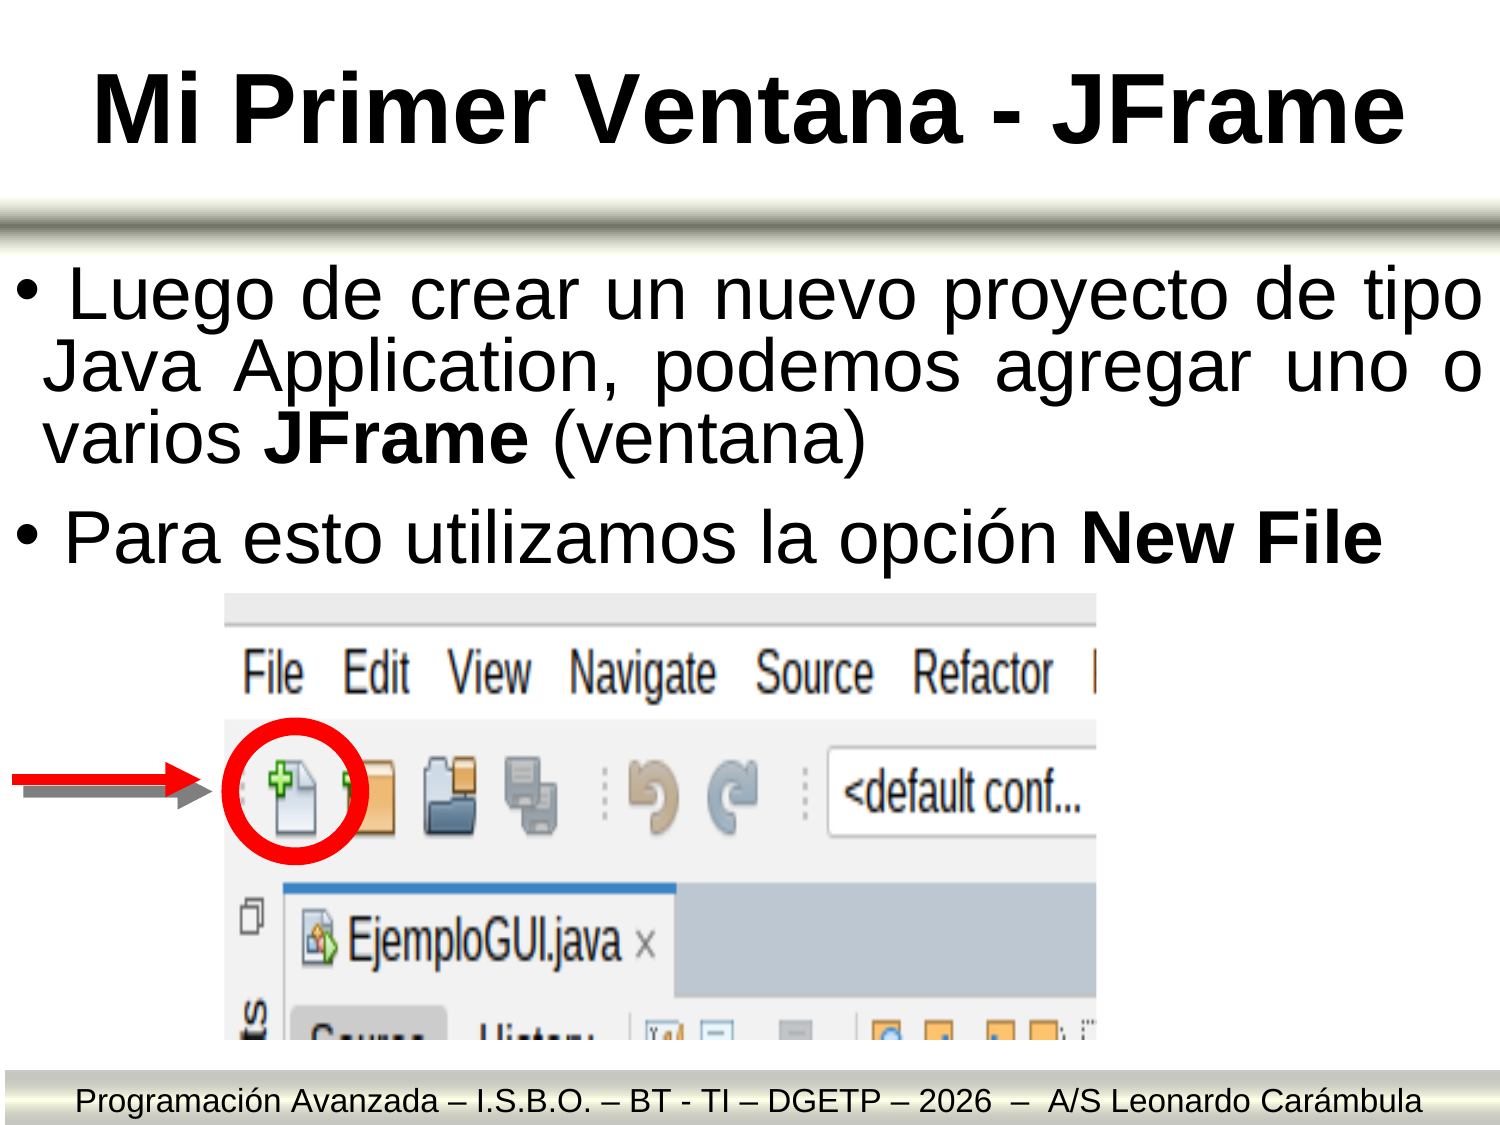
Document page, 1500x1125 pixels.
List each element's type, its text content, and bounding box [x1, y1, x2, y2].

picture [240, 736, 351, 847]
list Luego de crear un nuevo proyecto de tipo Java Application, podemos agregar uno o varios JFrame (ventana) Para esto utilizamos la opción New File [0, 253, 1500, 1023]
title Mi Primer Ventana - JFrame [0, 9, 1500, 198]
picture [224, 593, 1097, 1040]
